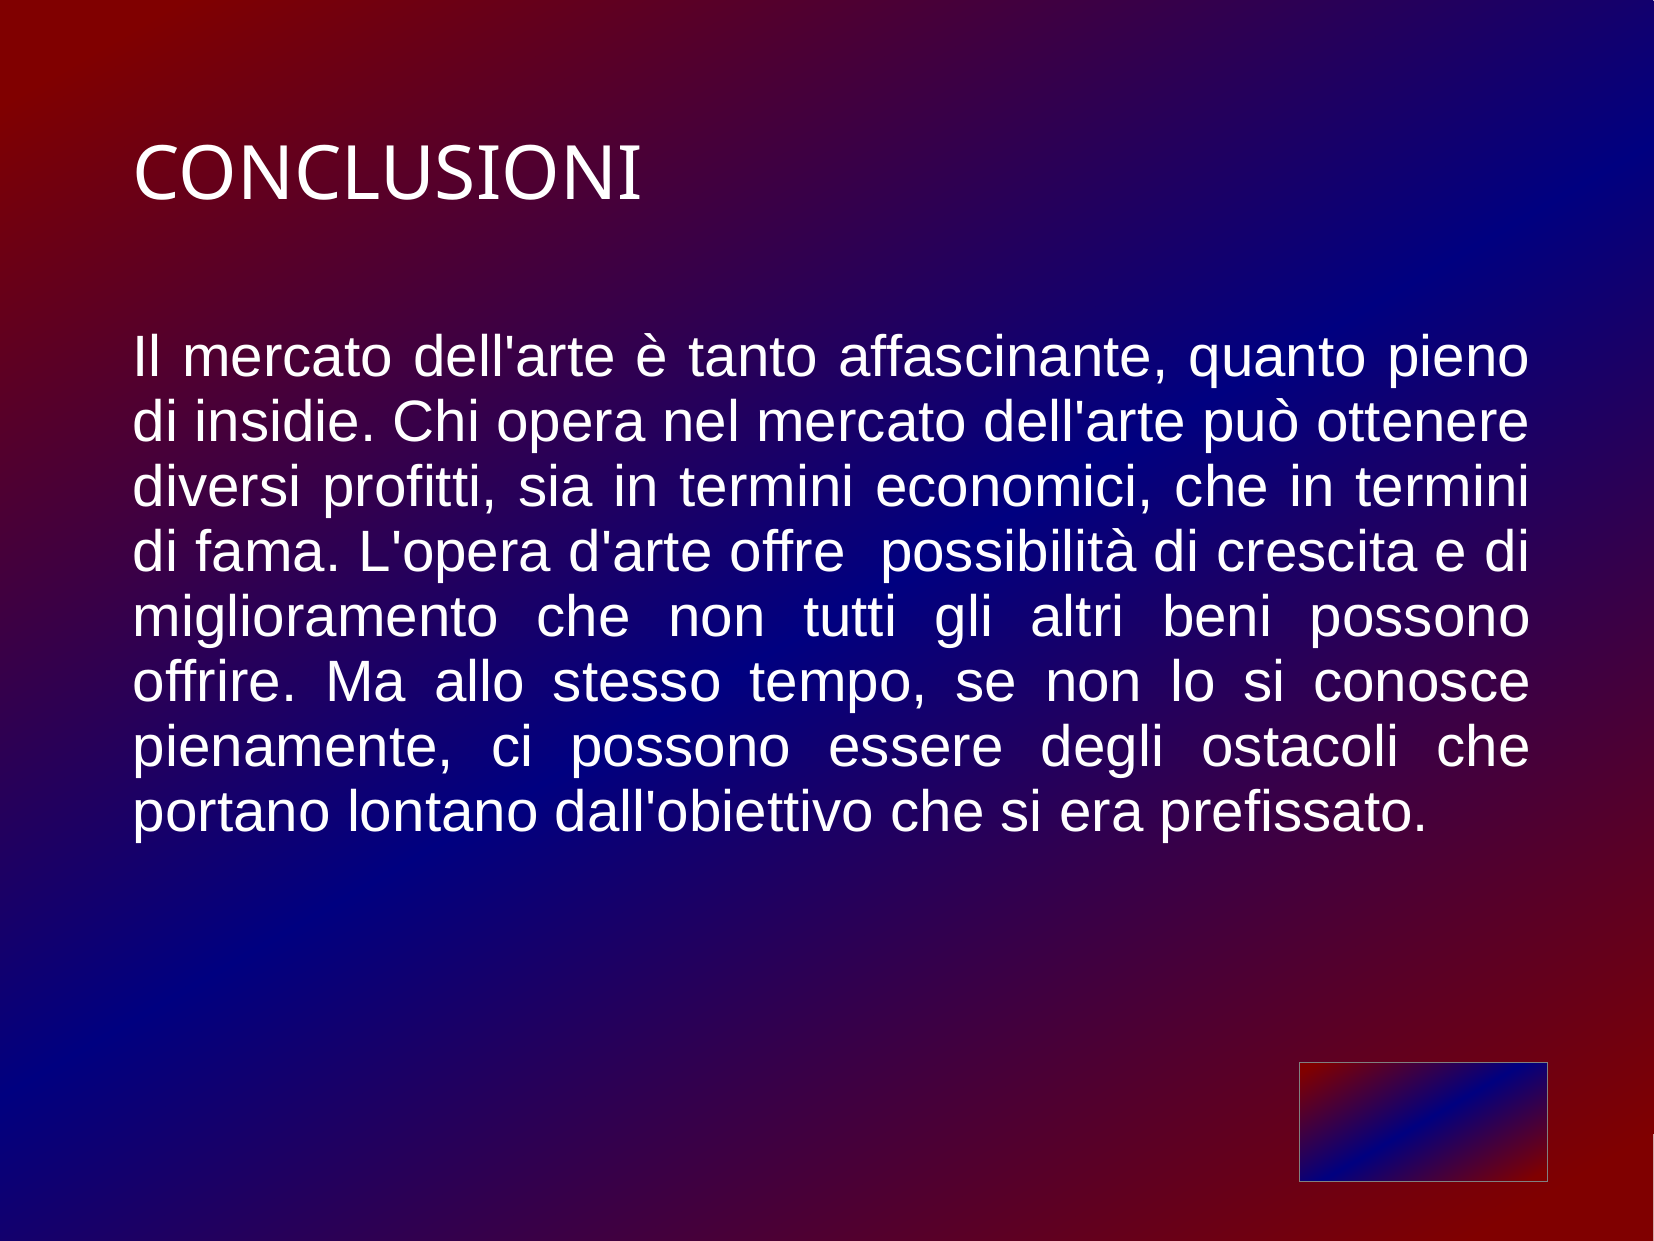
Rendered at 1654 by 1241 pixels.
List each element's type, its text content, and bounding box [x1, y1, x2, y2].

text_box CONCLUSIONI Il mercato dell'arte è tanto affascinante, quanto pieno di insidie. Chi opera nel mercato dell'arte può ottenere diversi profitti, sia in termini economici, che in termini di fama. L'opera d'arte offre possibilità di crescita e di miglioramento che non tutti gli altri beni possono offrire. Ma allo stesso tempo, se non lo si conosce pienamente, ci possono essere degli ostacoli che portano lontano dall'obiettivo che si era prefissato. [118, 112, 1548, 888]
text_box [1299, 1062, 1548, 1182]
